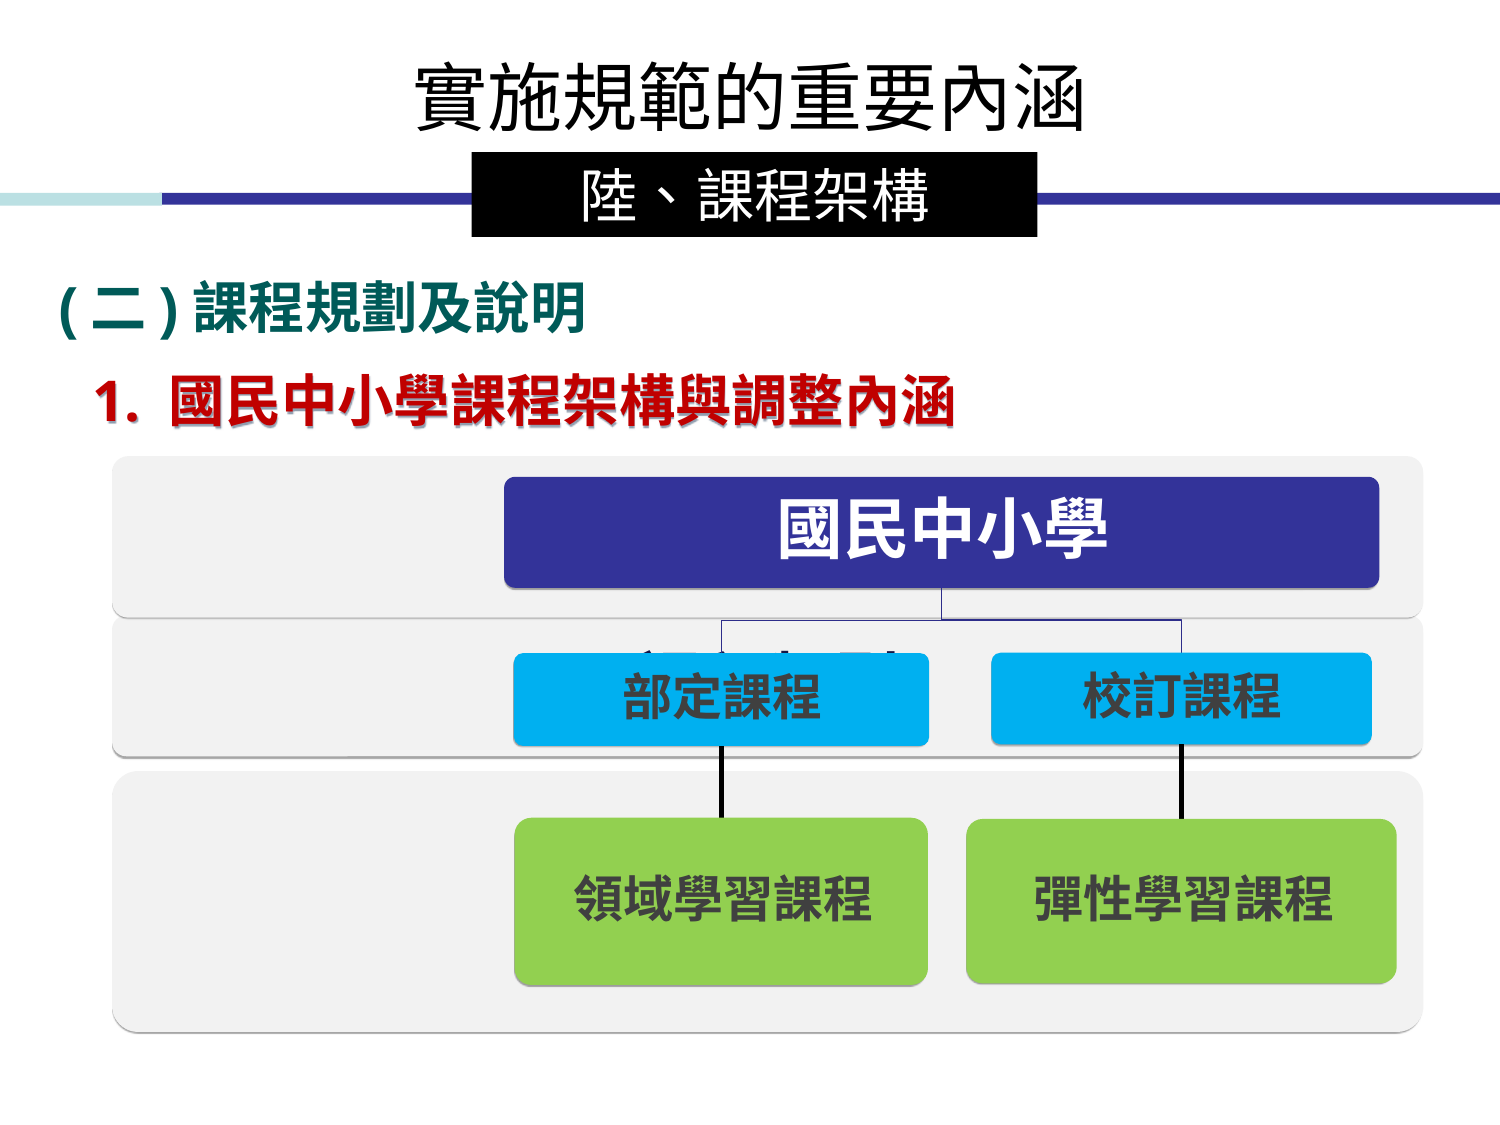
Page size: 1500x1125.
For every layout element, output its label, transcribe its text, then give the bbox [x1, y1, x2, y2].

text_box 課程類型 [722, 621, 1181, 757]
text_box 1. 國民中小學課程架構與調整內涵 [76, 355, 1108, 445]
text_box 領域學習課程 [514, 817, 928, 985]
text_box 國民中小學 [504, 476, 1380, 588]
text_box 陸、課程架構 [471, 152, 1038, 237]
text_box 校訂課程 [991, 652, 1372, 745]
text_box 課程類型 [112, 616, 941, 757]
text_box 教育階段 [112, 456, 1424, 618]
text_box 部定課程 [513, 653, 930, 746]
text_box [1038, 192, 1500, 205]
text_box 課程類型 [942, 616, 1424, 757]
text_box [0, 192, 471, 206]
text_box 課程內容 [112, 771, 1424, 1032]
text_box 實施規範的重要內涵 [0, 42, 1500, 148]
text_box 彈性學習課程 [966, 818, 1397, 984]
text_box (二)課程規劃及說明 [46, 248, 1066, 364]
